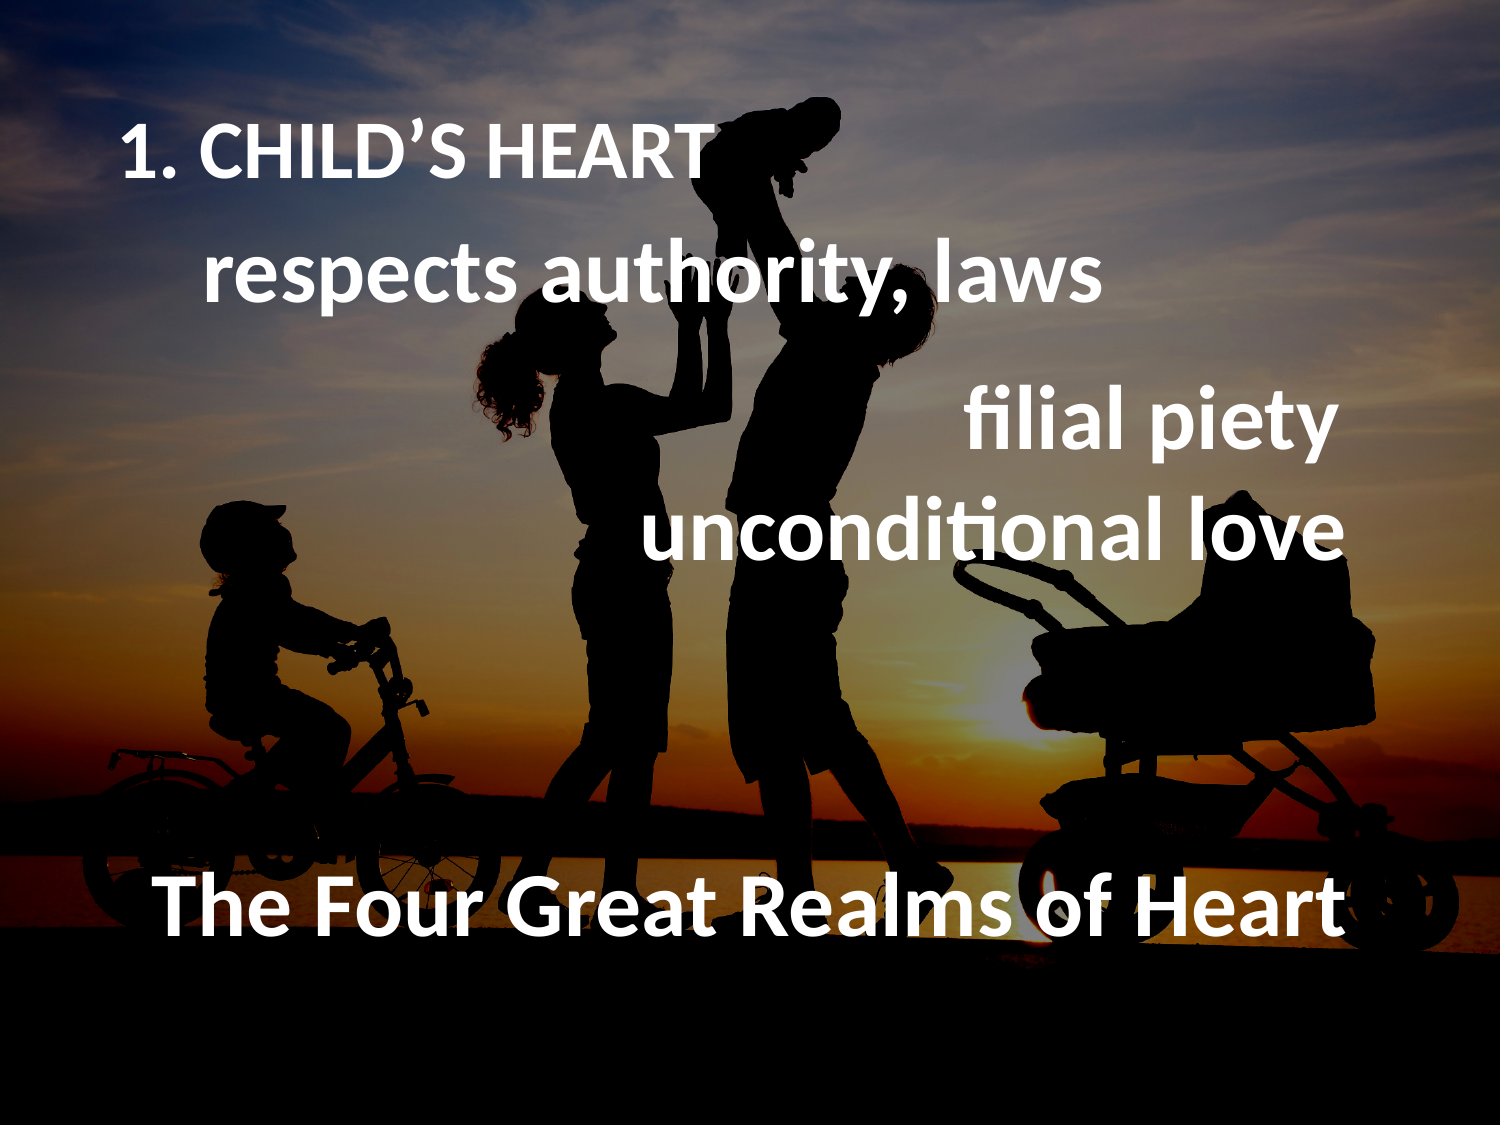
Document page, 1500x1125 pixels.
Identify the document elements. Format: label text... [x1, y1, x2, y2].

picture [0, 0, 1500, 1000]
text_box 1. CHILD’S HEART [101, 87, 738, 204]
text_box respects authority, laws [187, 202, 1129, 330]
text_box filial piety [948, 350, 1360, 461]
text_box The Four Great Realms of Heart [112, 837, 1388, 988]
text_box unconditional love [624, 461, 1370, 588]
